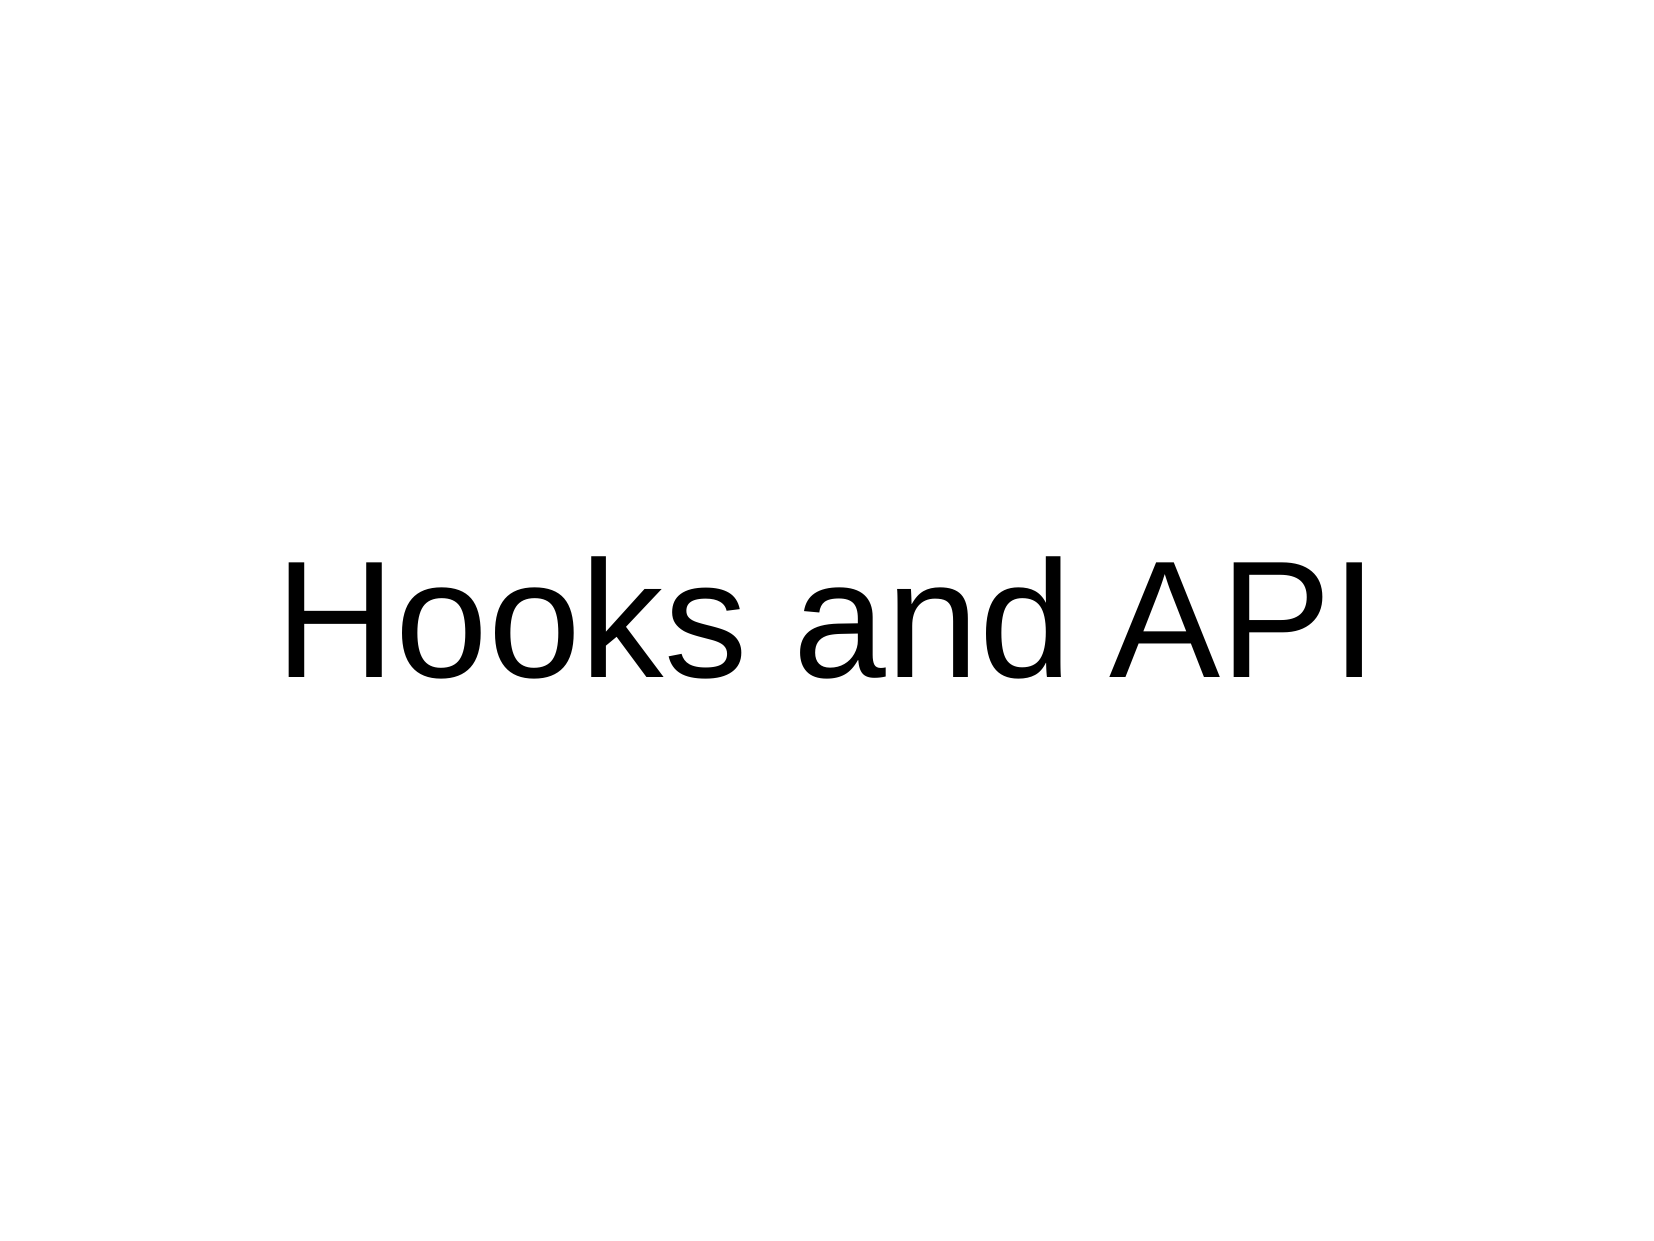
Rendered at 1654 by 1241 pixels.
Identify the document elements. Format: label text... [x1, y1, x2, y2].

title Hooks and API [0, 516, 1654, 724]
